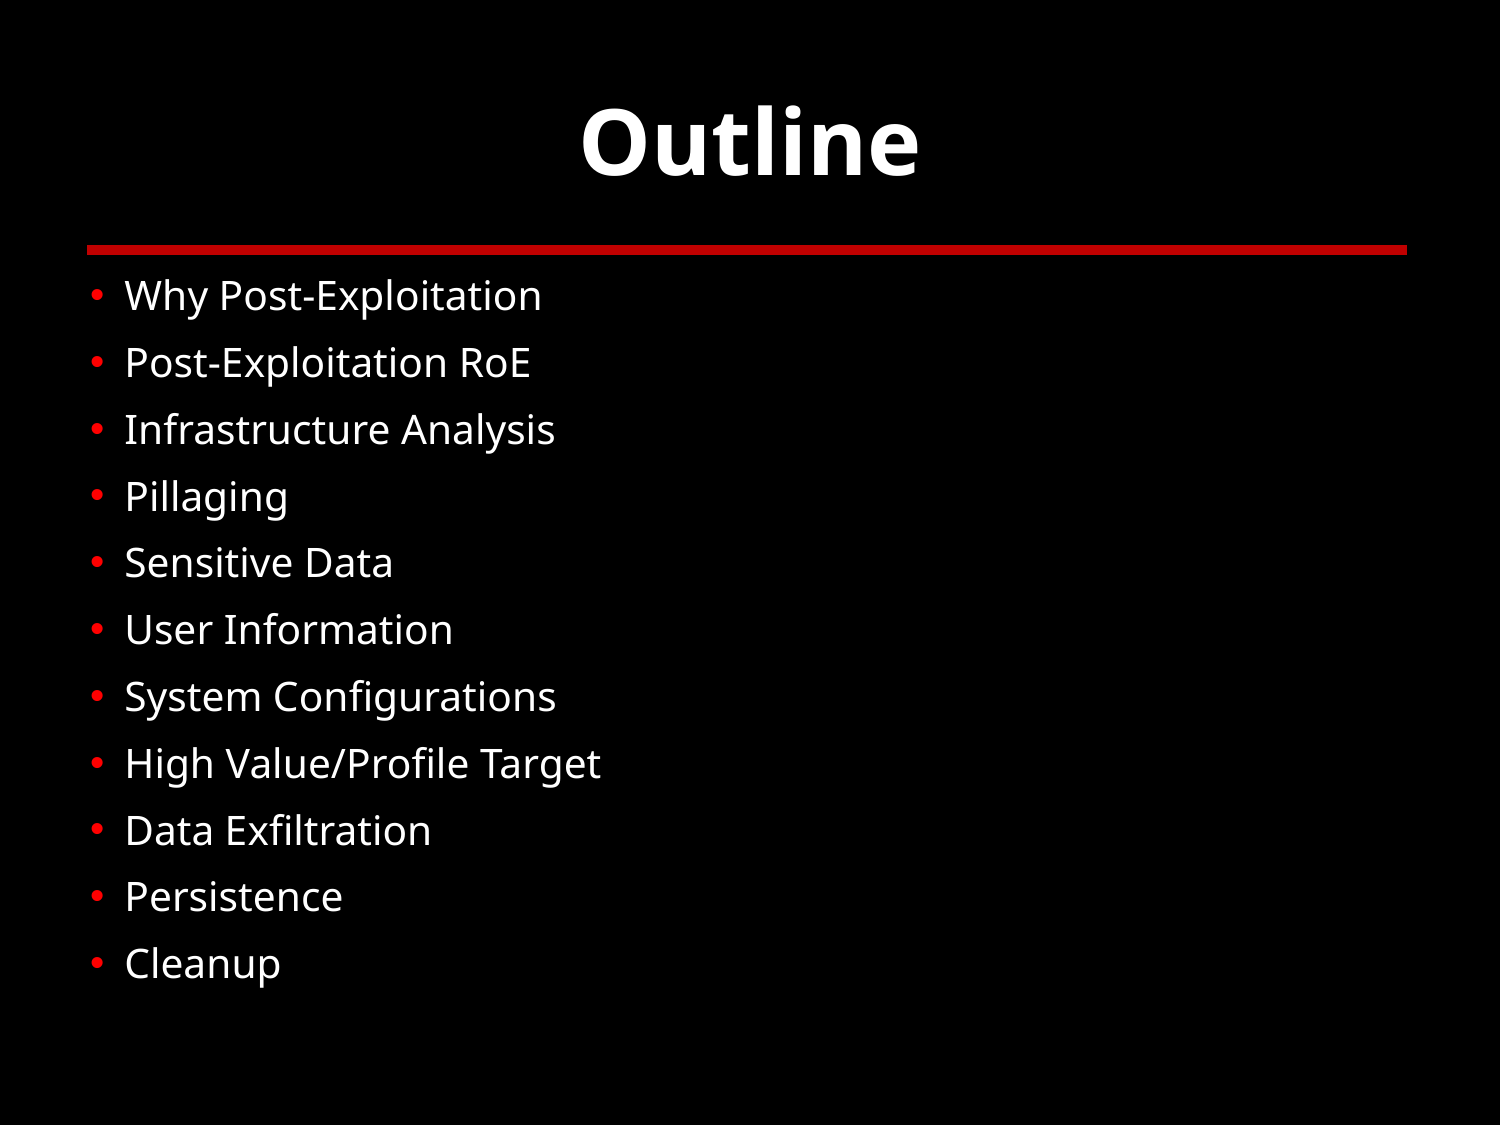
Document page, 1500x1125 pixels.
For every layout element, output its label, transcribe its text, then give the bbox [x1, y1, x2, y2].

title Outline [75, 45, 1425, 233]
list Why Post-Exploitation Post-Exploitation RoE Infrastructure Analysis Pillaging Sensitive Data User Information System Configurations High Value/Profile Target Data Exfiltration Persistence Cleanup [75, 262, 1425, 1005]
